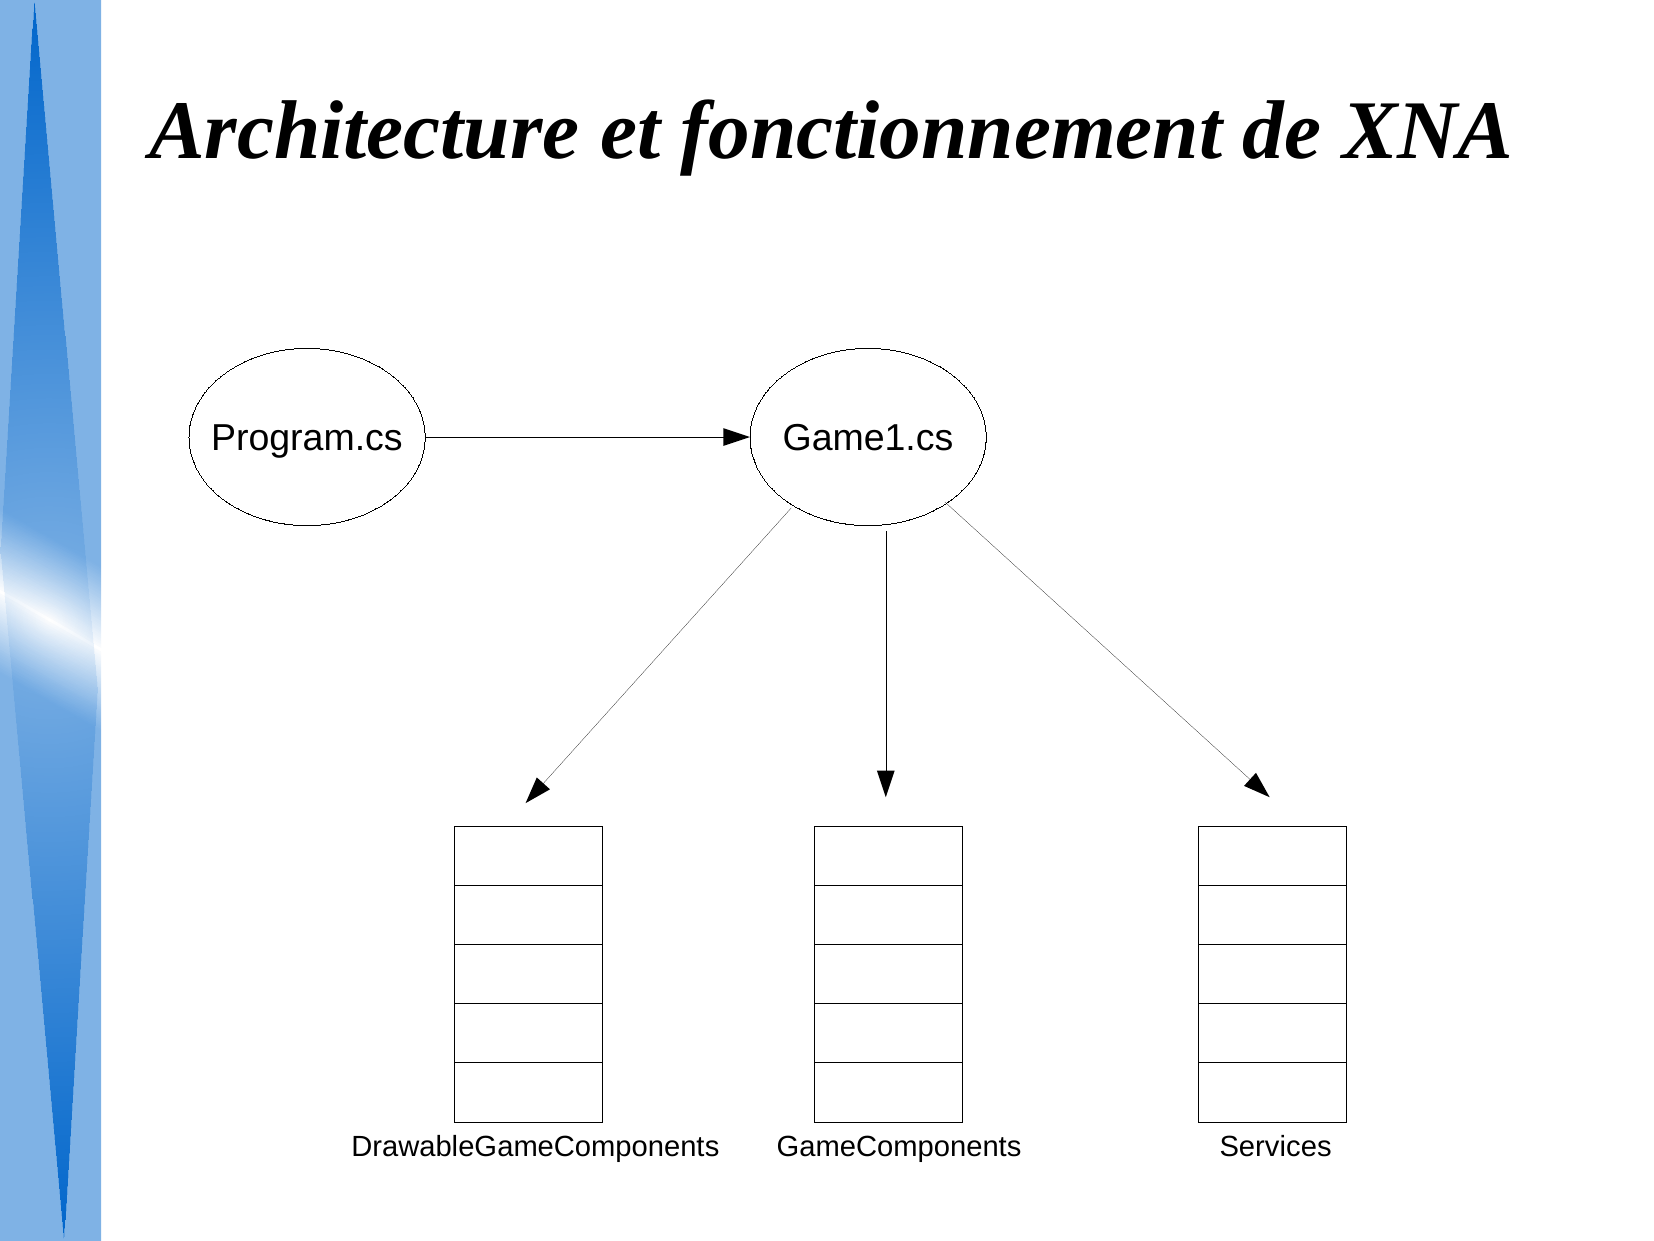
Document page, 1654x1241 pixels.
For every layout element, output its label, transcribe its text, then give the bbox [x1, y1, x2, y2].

text_box Program.cs [188, 348, 426, 526]
text_box Game1.cs [750, 348, 987, 526]
title Architecture et fonctionnement de XNA [138, 84, 1527, 177]
text_box DrawableGameComponents [336, 1122, 739, 1170]
text_box Services [1204, 1122, 1412, 1170]
text_box GameComponents [761, 1122, 1058, 1170]
